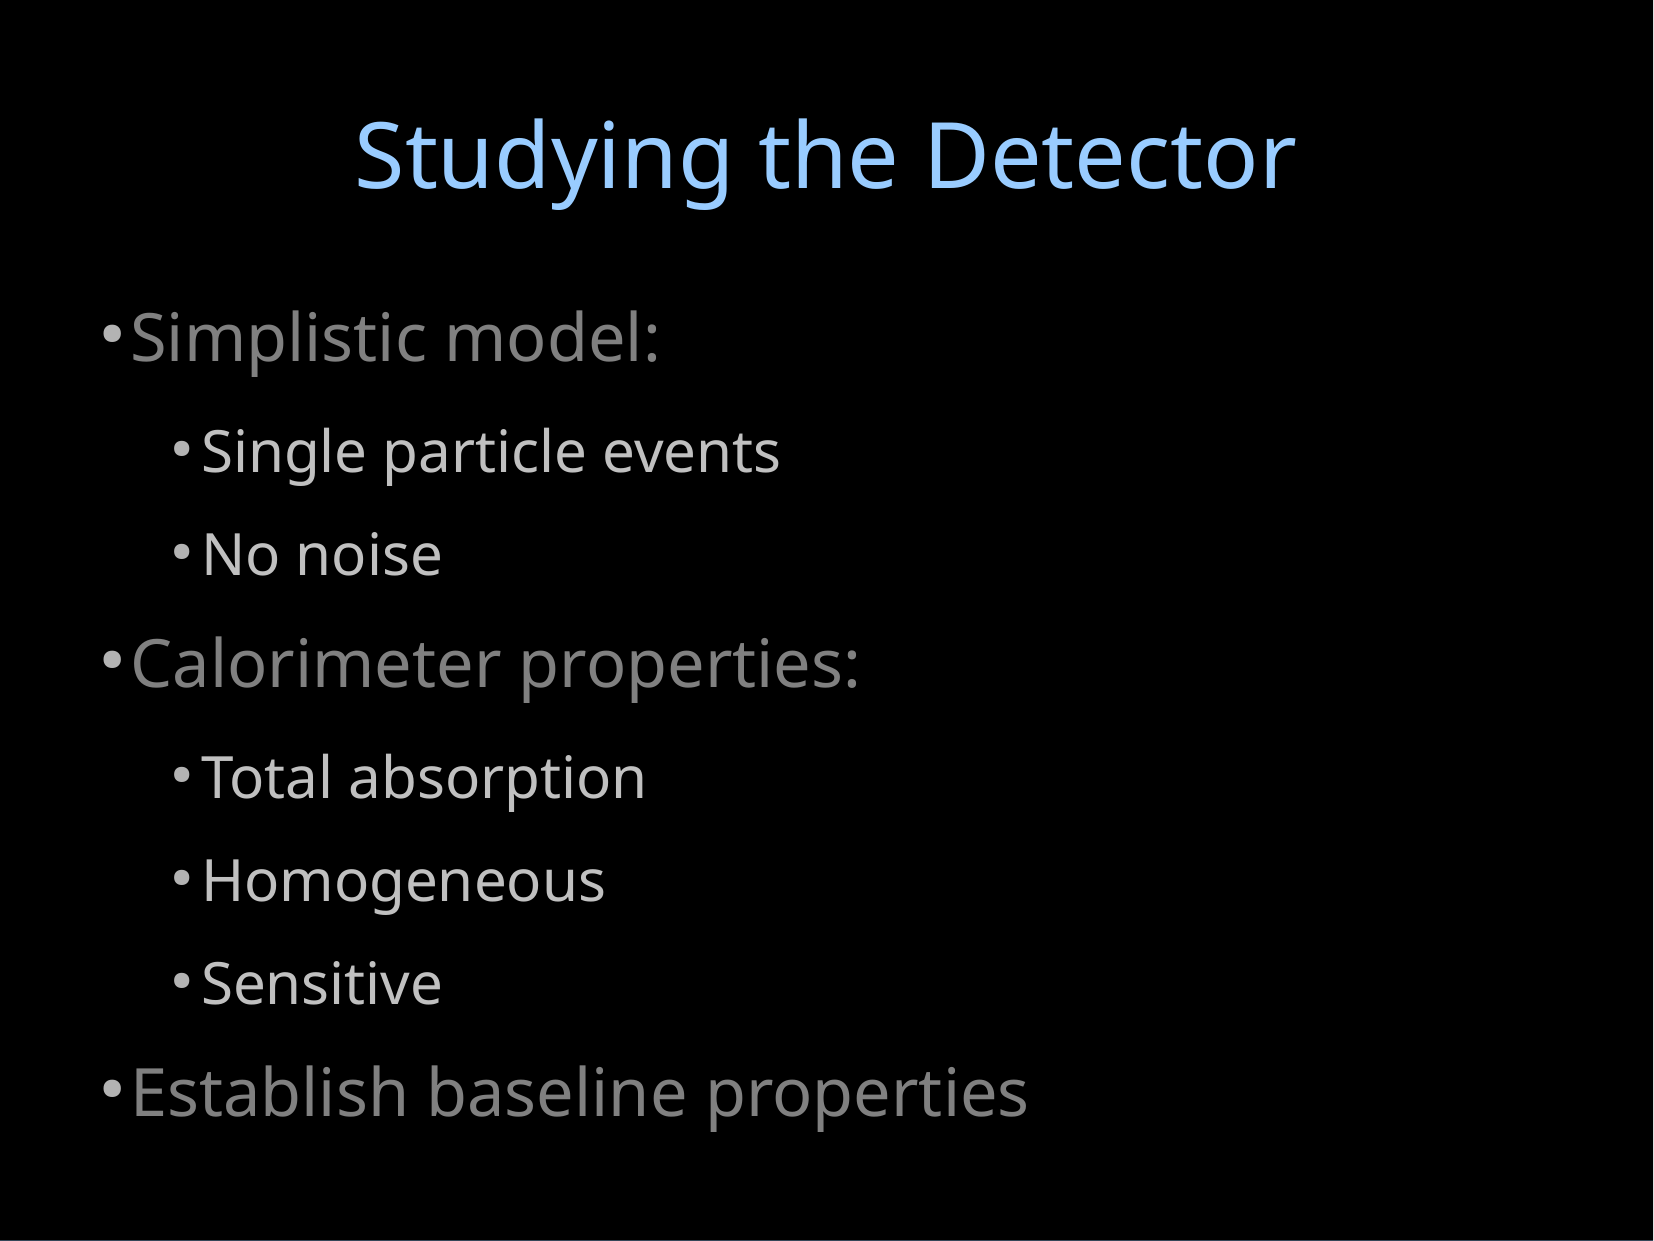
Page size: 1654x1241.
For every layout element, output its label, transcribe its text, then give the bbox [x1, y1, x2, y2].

title Studying the Detector [82, 49, 1571, 257]
list Simplistic model: Single particle events No noise Calorimeter properties: Total absorption Homogeneous Sensitive Establish baseline properties [82, 290, 1571, 1129]
